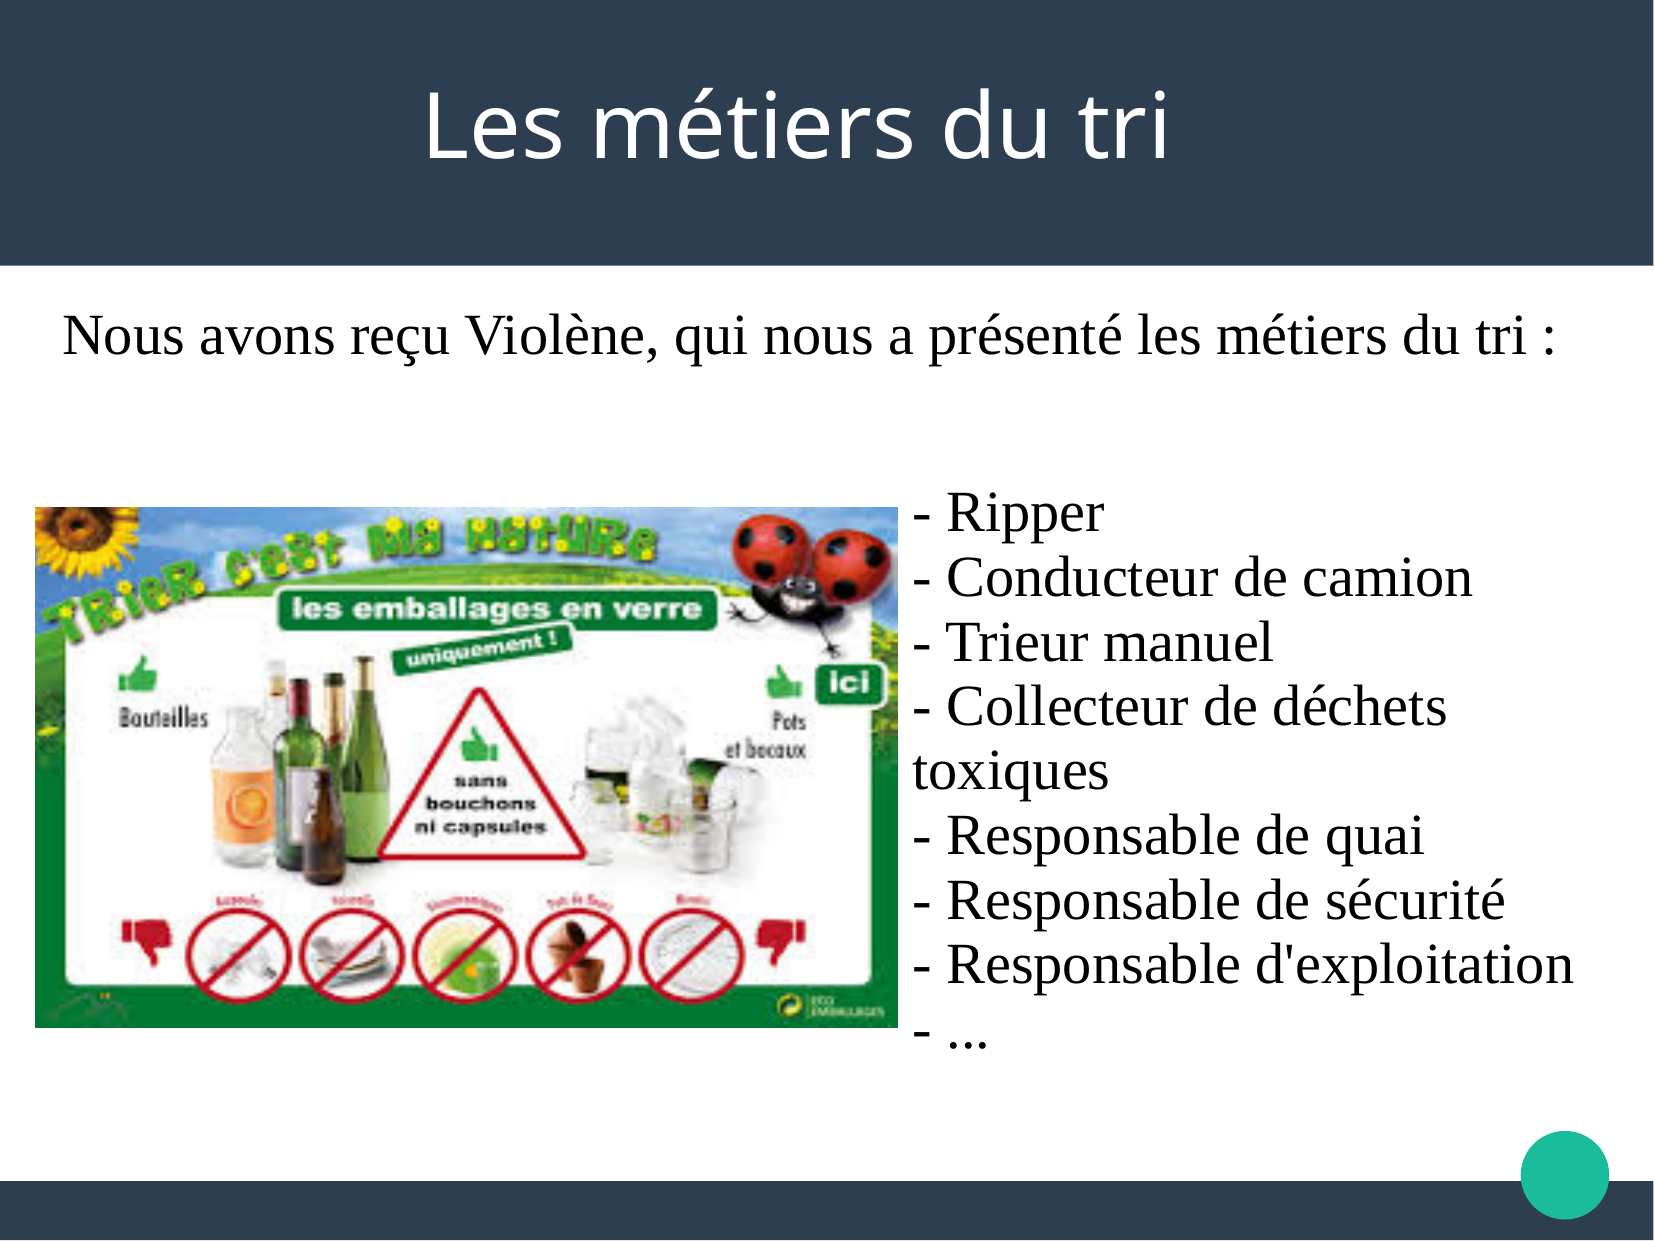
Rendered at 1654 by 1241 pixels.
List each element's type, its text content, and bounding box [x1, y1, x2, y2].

text_box Les métiers du tri [23, 53, 1595, 213]
text_box - Ripper - Conducteur de camion - Trieur manuel - Collecteur de déchets toxiques - Responsable de quai - Responsable de sécurité - Responsable d'exploitation - ... [897, 472, 1654, 1143]
picture [35, 507, 897, 1028]
text_box Nous avons reçu Violène, qui nous a présenté les métiers du tri : [47, 295, 1607, 442]
